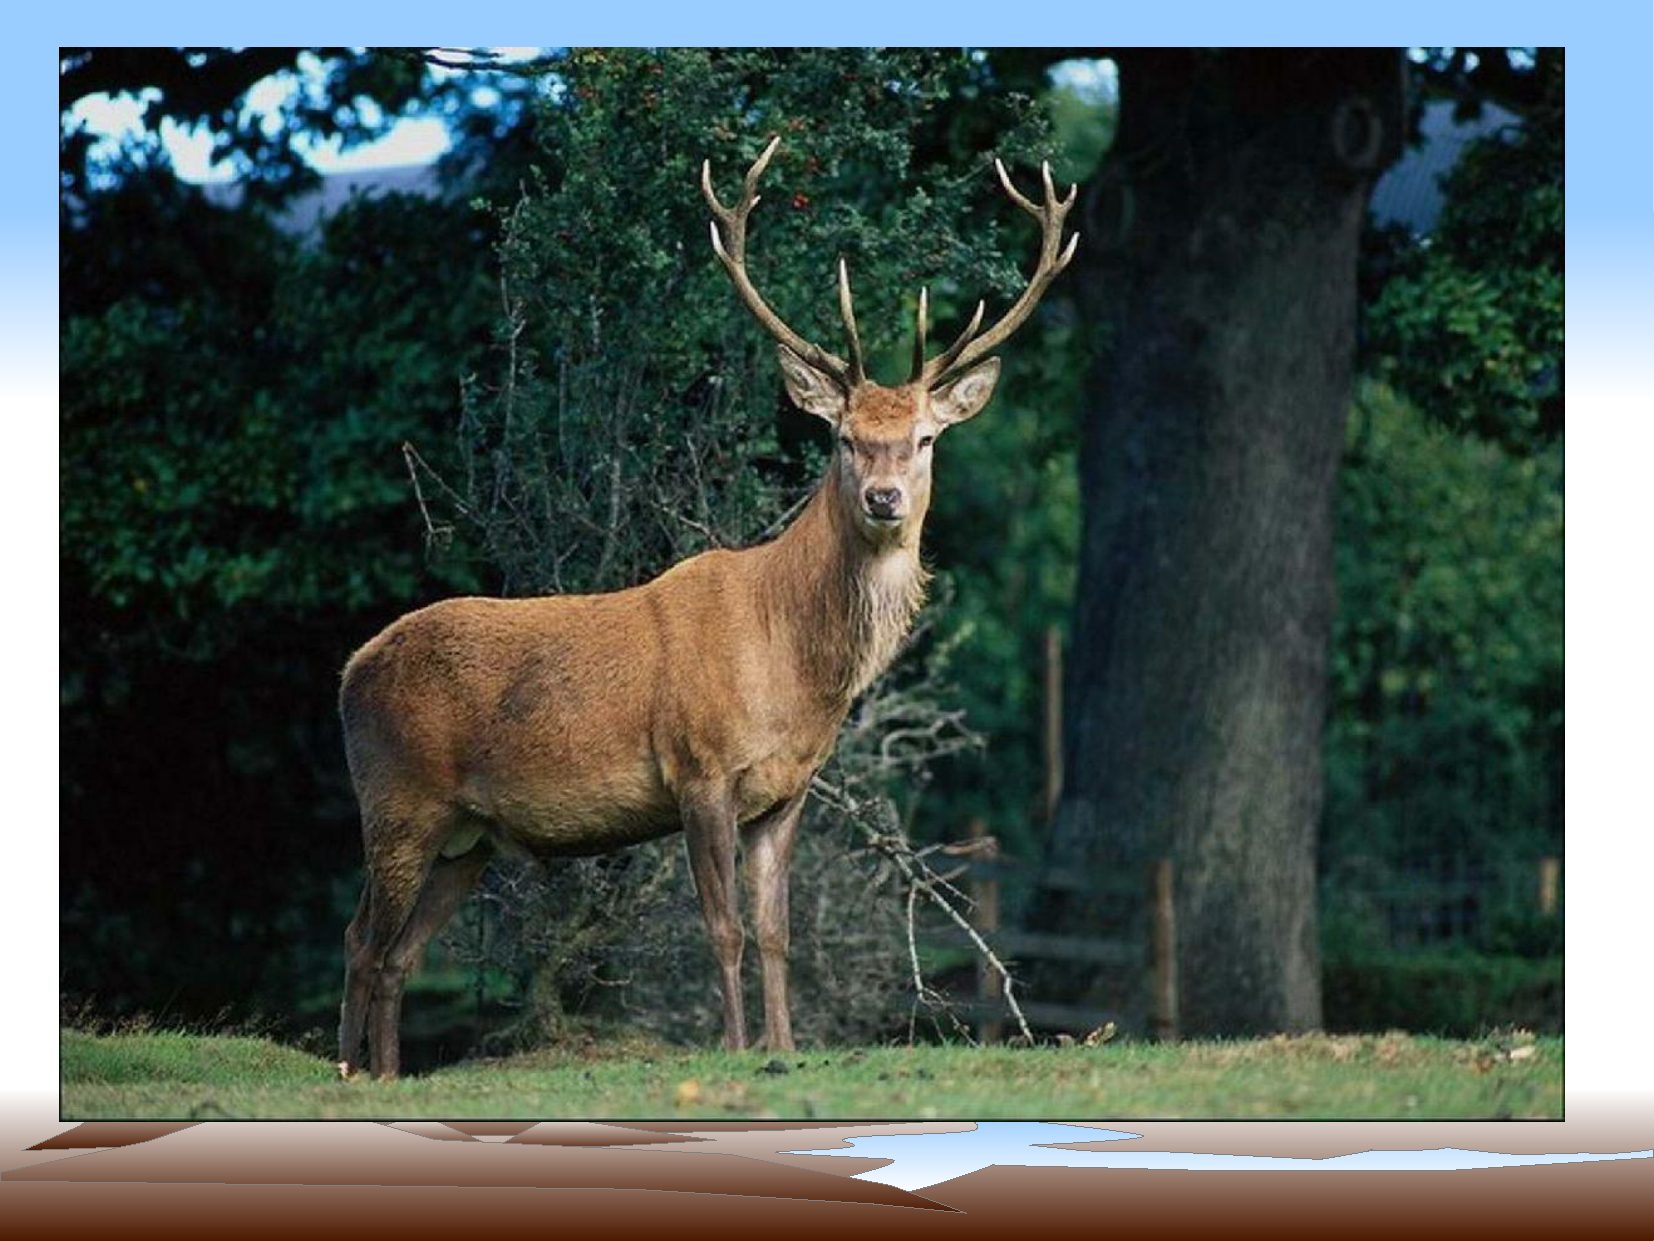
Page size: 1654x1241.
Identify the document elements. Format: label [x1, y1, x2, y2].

picture [59, 47, 1565, 1123]
